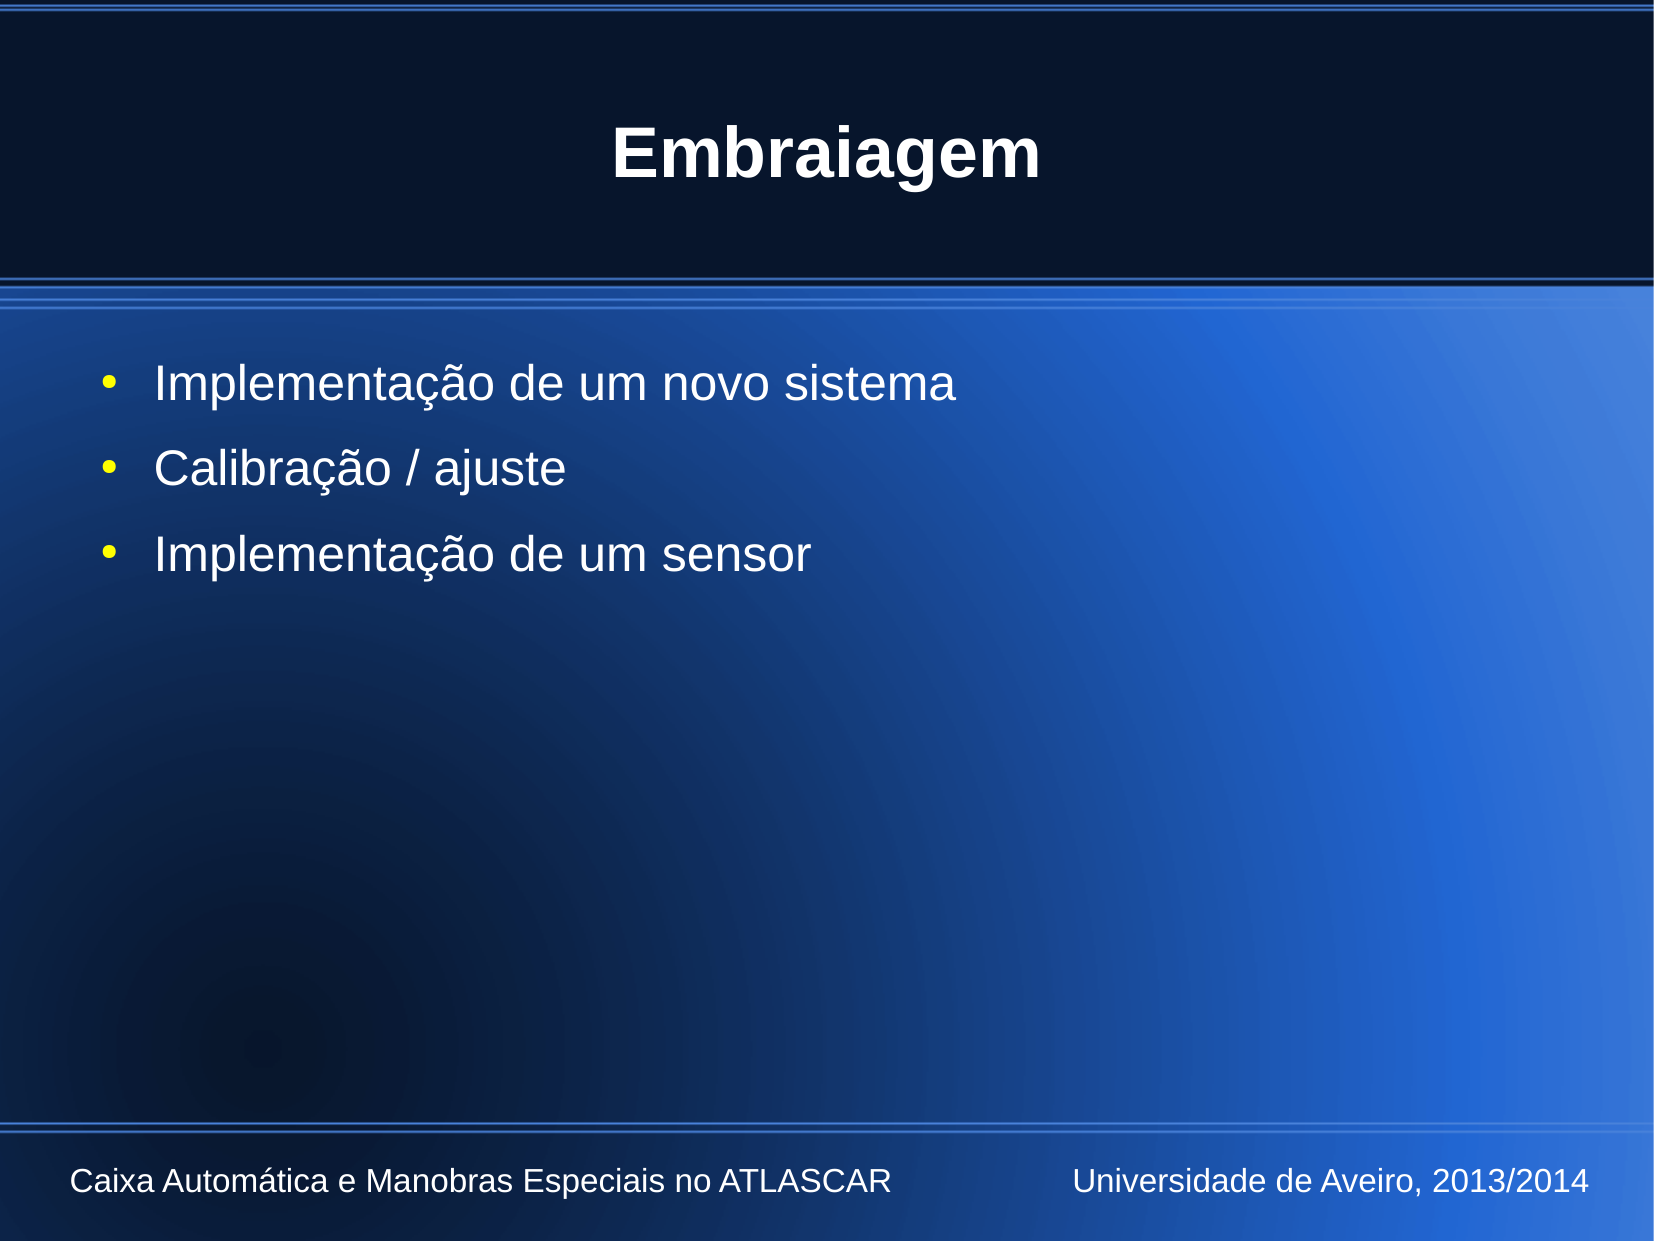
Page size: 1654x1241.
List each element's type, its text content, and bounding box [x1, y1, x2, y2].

list Implementação de um novo sistema Calibração / ajuste Implementação de um sensor [82, 355, 1571, 699]
text_box Caixa Automática e Manobras Especiais no ATLASCAR [54, 1155, 918, 1207]
text_box Universidade de Aveiro, 2013/2014 [1057, 1155, 1606, 1207]
picture [0, 0, 1654, 1241]
title Embraiagem [82, 49, 1571, 257]
